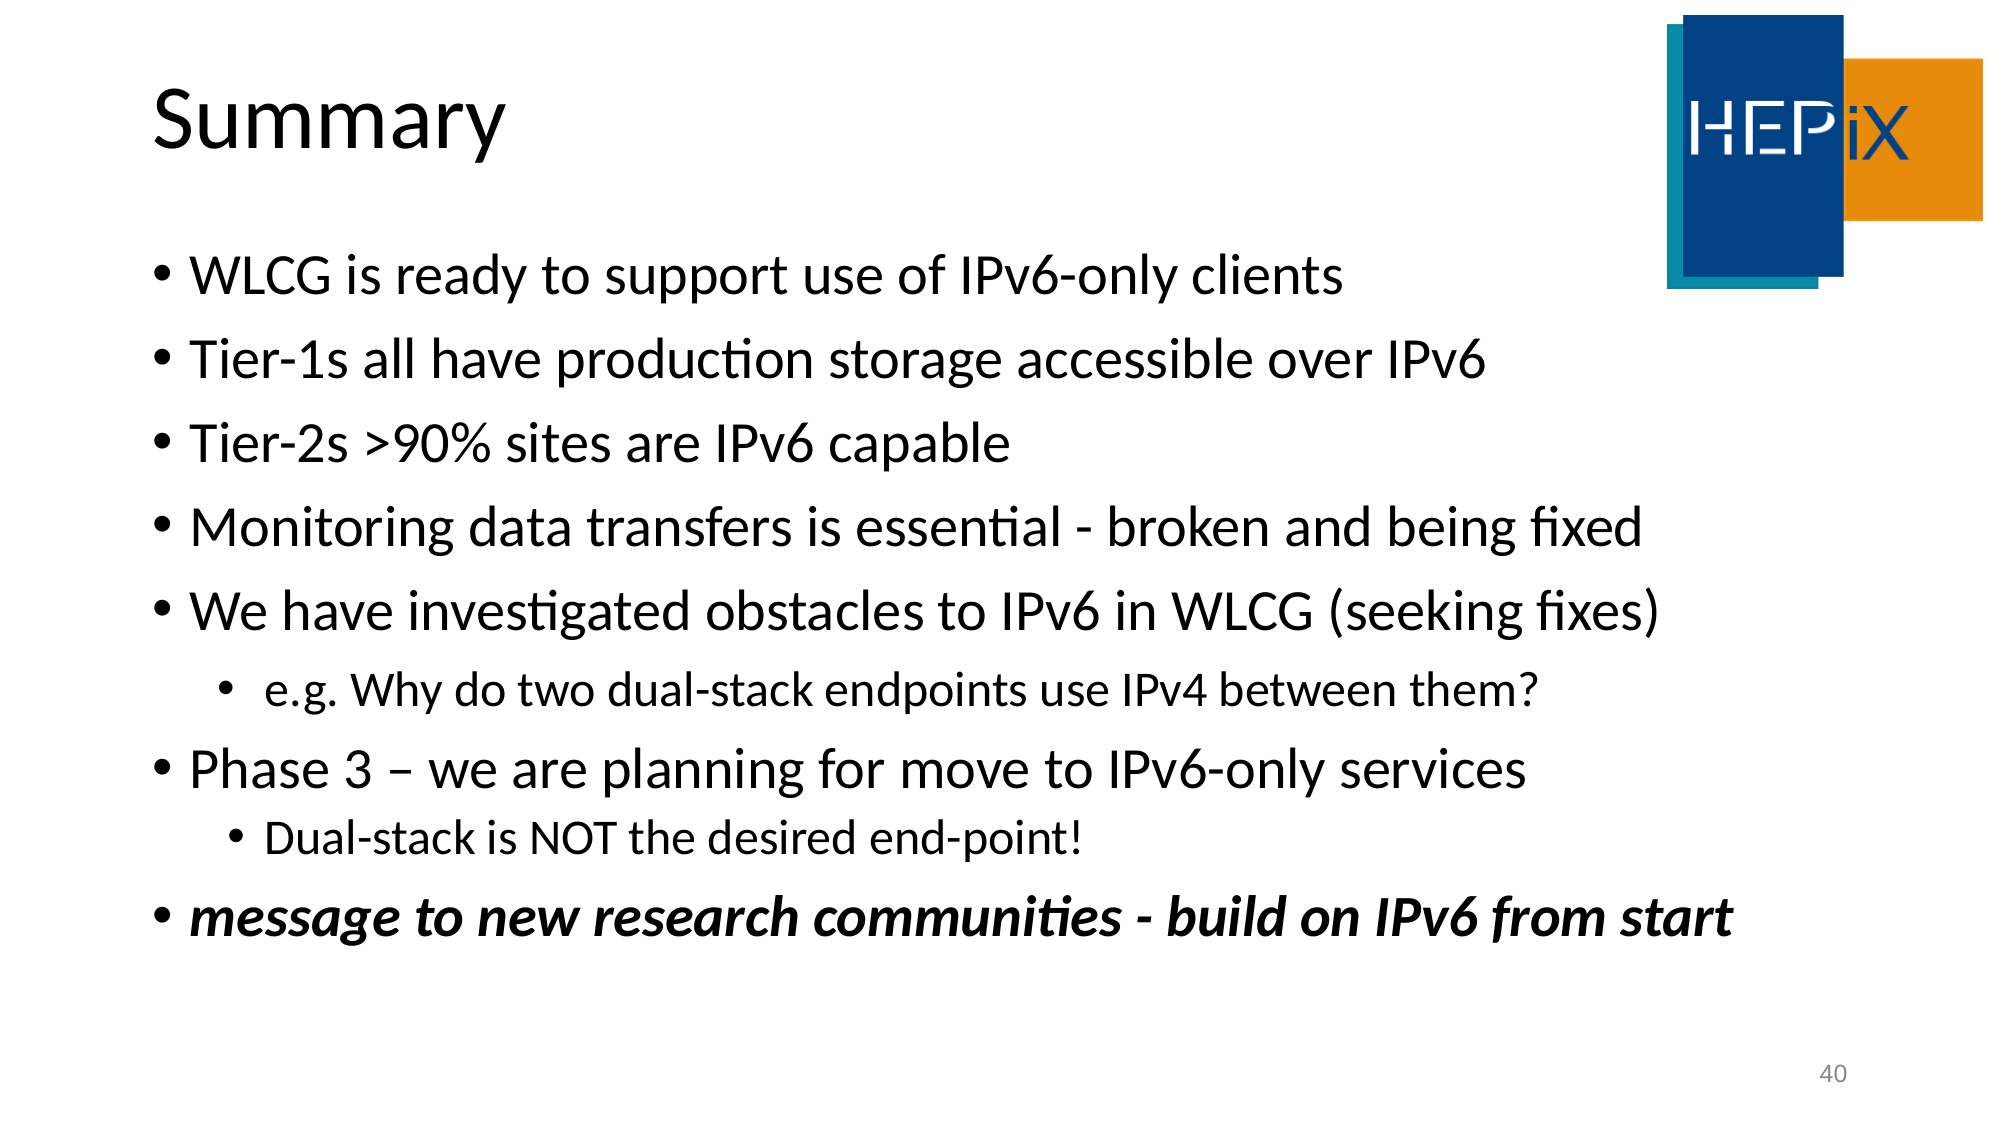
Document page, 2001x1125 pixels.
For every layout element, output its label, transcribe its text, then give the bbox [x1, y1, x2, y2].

picture [1667, 15, 1983, 289]
list WLCG is ready to support use of IPv6-only clients Tier-1s all have production storage accessible over IPv6 Tier-2s >90% sites are IPv6 capable Monitoring data transfers is essential - broken and being fixed We have investigated obstacles to IPv6 in WLCG (seeking fixes) e.g. Why do two dual-stack endpoints use IPv4 between them? Phase 3 – we are planning for move to IPv6-only services Dual-stack is NOT the desired end-point! message to new research communities - build on IPv6 from start [137, 236, 1863, 1014]
title Summary [137, 59, 1863, 177]
slide_number <number> [1412, 1042, 1863, 1103]
